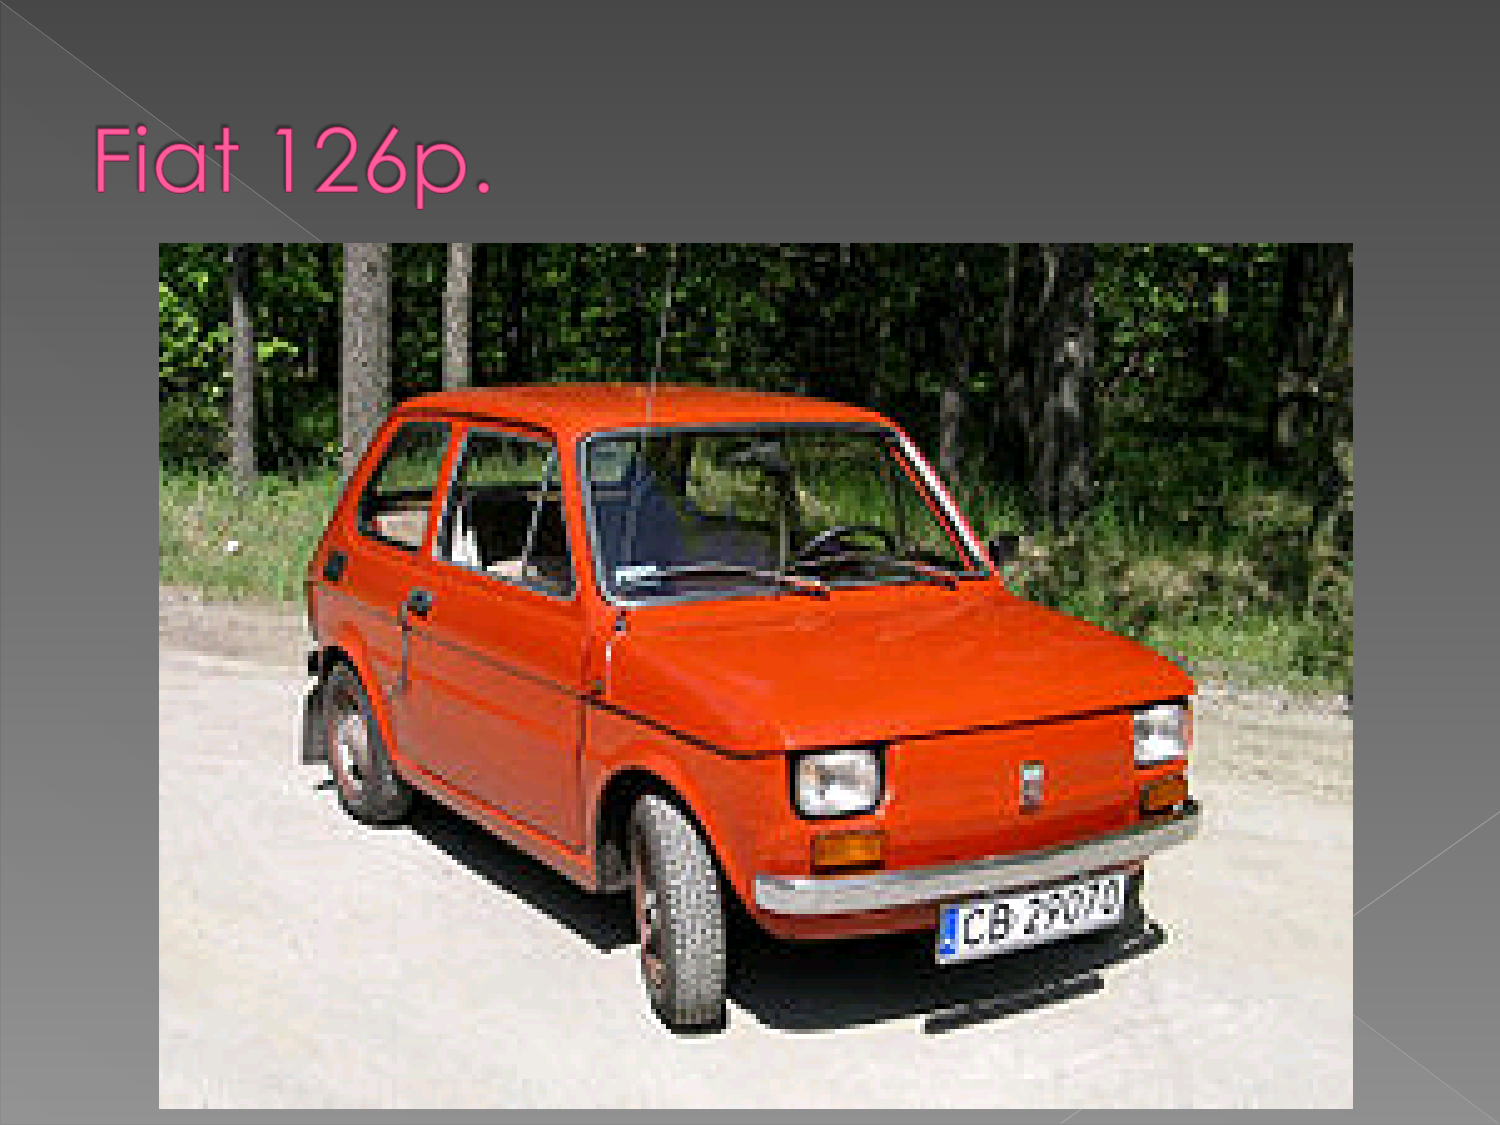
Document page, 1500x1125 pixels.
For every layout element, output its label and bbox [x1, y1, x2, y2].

picture [32, 42, 1427, 1109]
